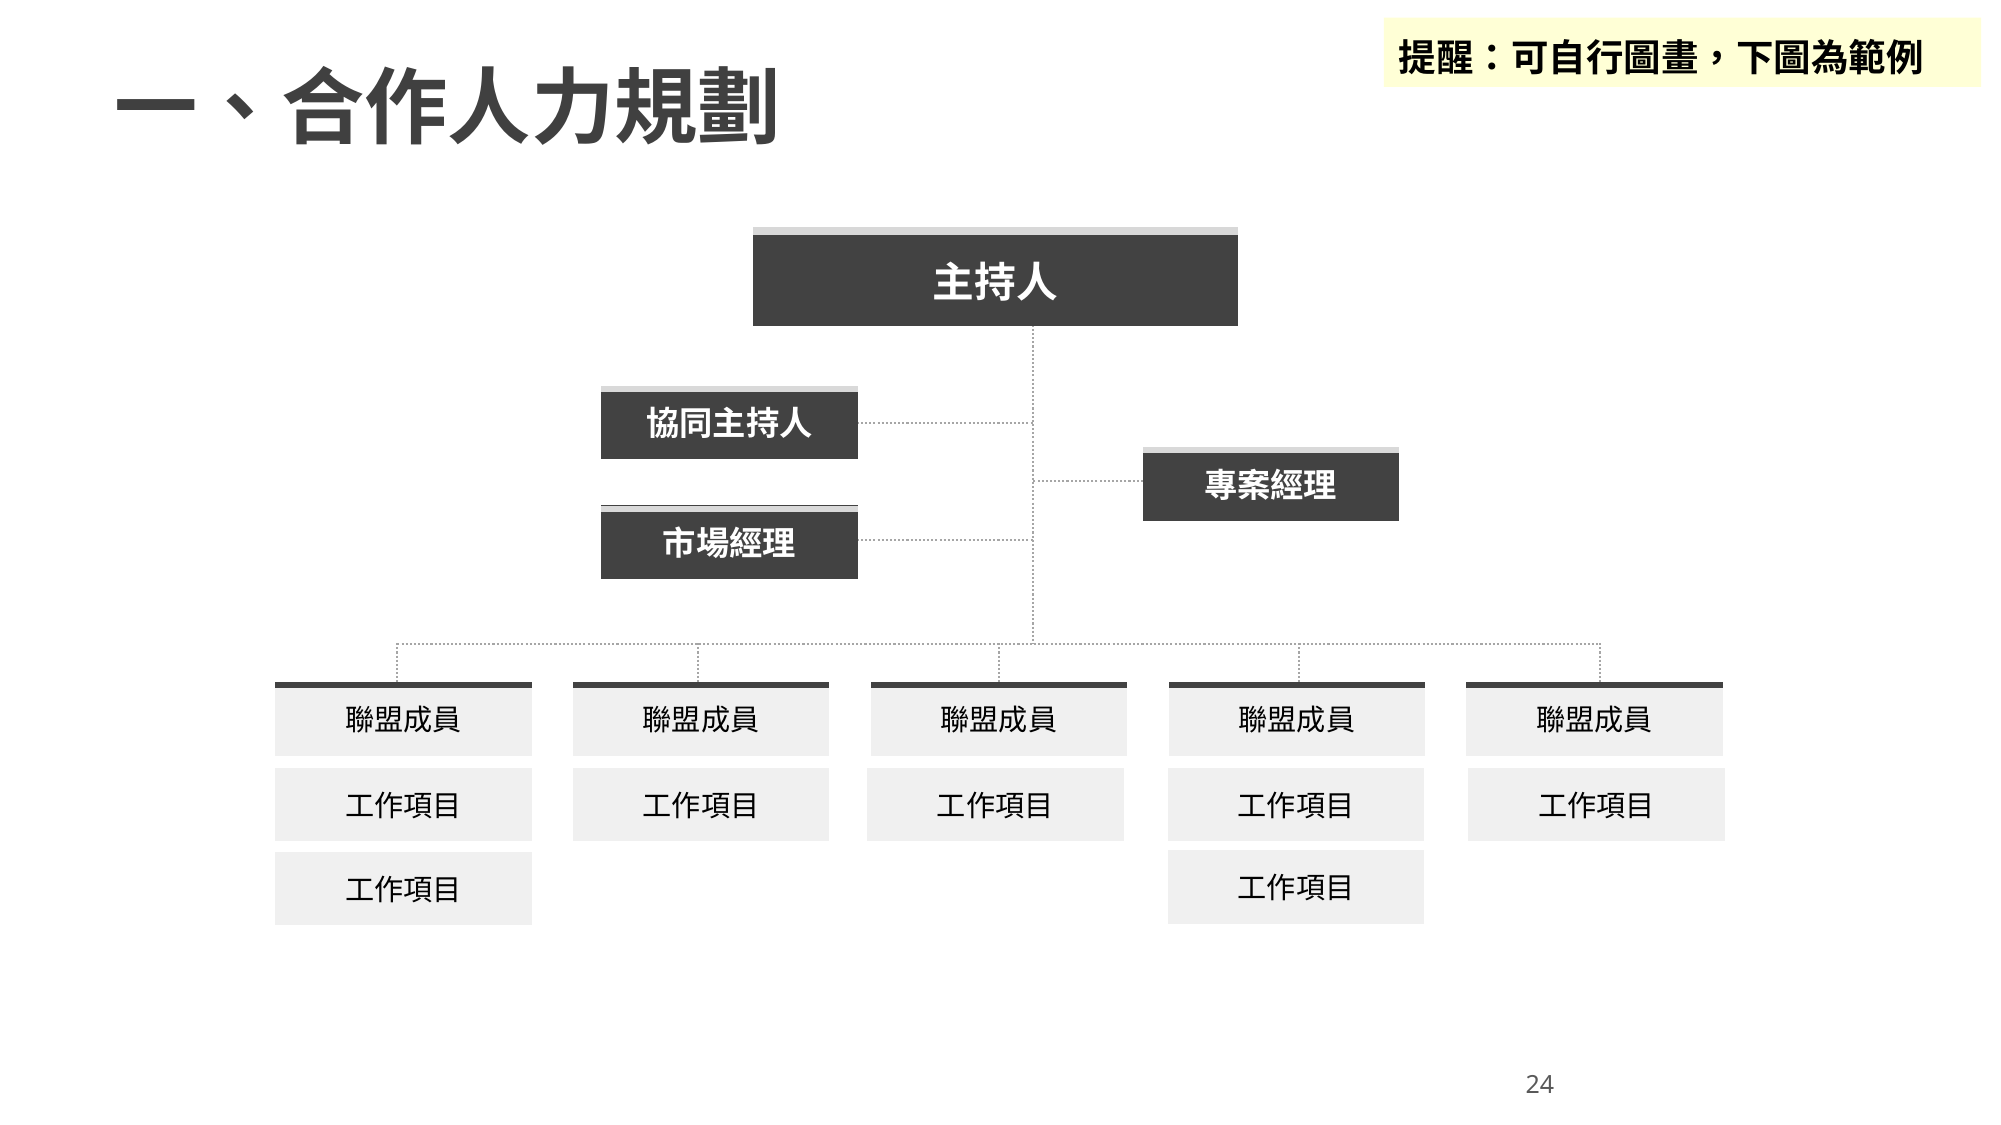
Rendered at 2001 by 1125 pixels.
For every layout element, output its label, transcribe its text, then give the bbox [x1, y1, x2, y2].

text_box [601, 386, 858, 392]
text_box 24 [1510, 1061, 1961, 1097]
text_box 工作項目 [1468, 768, 1725, 841]
text_box 聯盟成員 [1466, 688, 1723, 756]
text_box 聯盟成員 [573, 688, 829, 756]
text_box 工作項目 [1168, 768, 1424, 841]
text_box [275, 682, 532, 688]
text_box [601, 506, 858, 512]
text_box 工作項目 [275, 768, 532, 841]
text_box 标题文本预设 [753, 227, 1238, 235]
title 一、合作人力規劃 [99, 56, 1900, 166]
text_box 聯盟成員 [275, 688, 532, 756]
text_box 市場經理 [601, 512, 858, 579]
text_box [1143, 447, 1399, 453]
text_box 工作項目 [573, 768, 829, 841]
text_box [573, 682, 829, 688]
text_box [1466, 682, 1723, 688]
text_box 提醒：可自行圖畫，下圖為範例 [1384, 18, 1981, 87]
text_box 協同主持人 [601, 392, 858, 459]
text_box 專案經理 [1143, 453, 1399, 521]
text_box 工作項目 [867, 768, 1124, 841]
text_box 工作項目 [1168, 850, 1424, 924]
text_box 聯盟成員 [871, 688, 1127, 756]
text_box 工作項目 [275, 852, 532, 925]
text_box 聯盟成員 [1169, 688, 1425, 756]
text_box [1169, 682, 1425, 688]
text_box [871, 682, 1127, 688]
text_box 主持人 [753, 235, 1238, 326]
